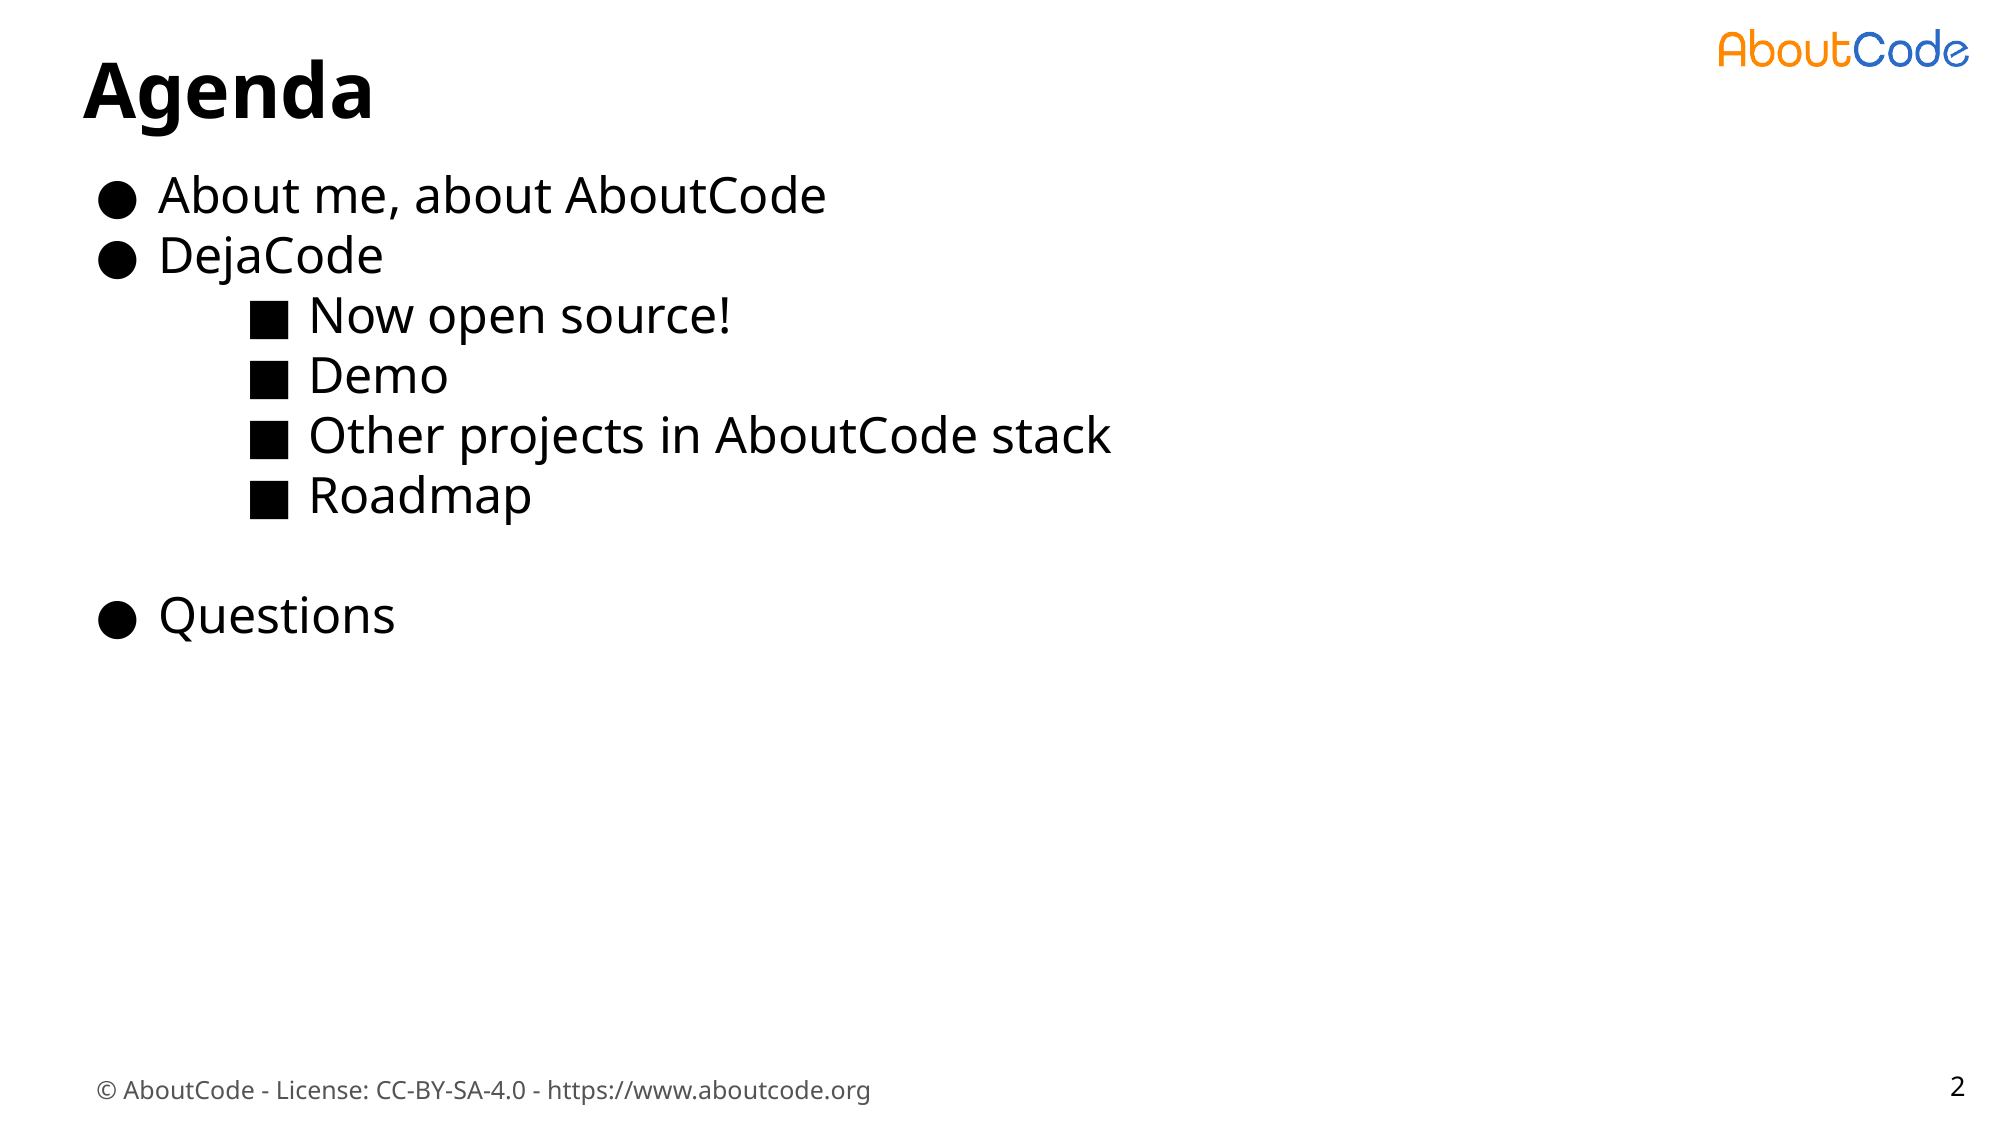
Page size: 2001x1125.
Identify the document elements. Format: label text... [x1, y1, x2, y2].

slide_number <number> [1865, 1044, 1986, 1125]
picture [1932, 29, 1969, 67]
list About me, about AboutCode DejaCode Now open source! Demo Other projects in AboutCode stack Roadmap Questions [68, 148, 1578, 1000]
title Agenda [68, 23, 1932, 149]
